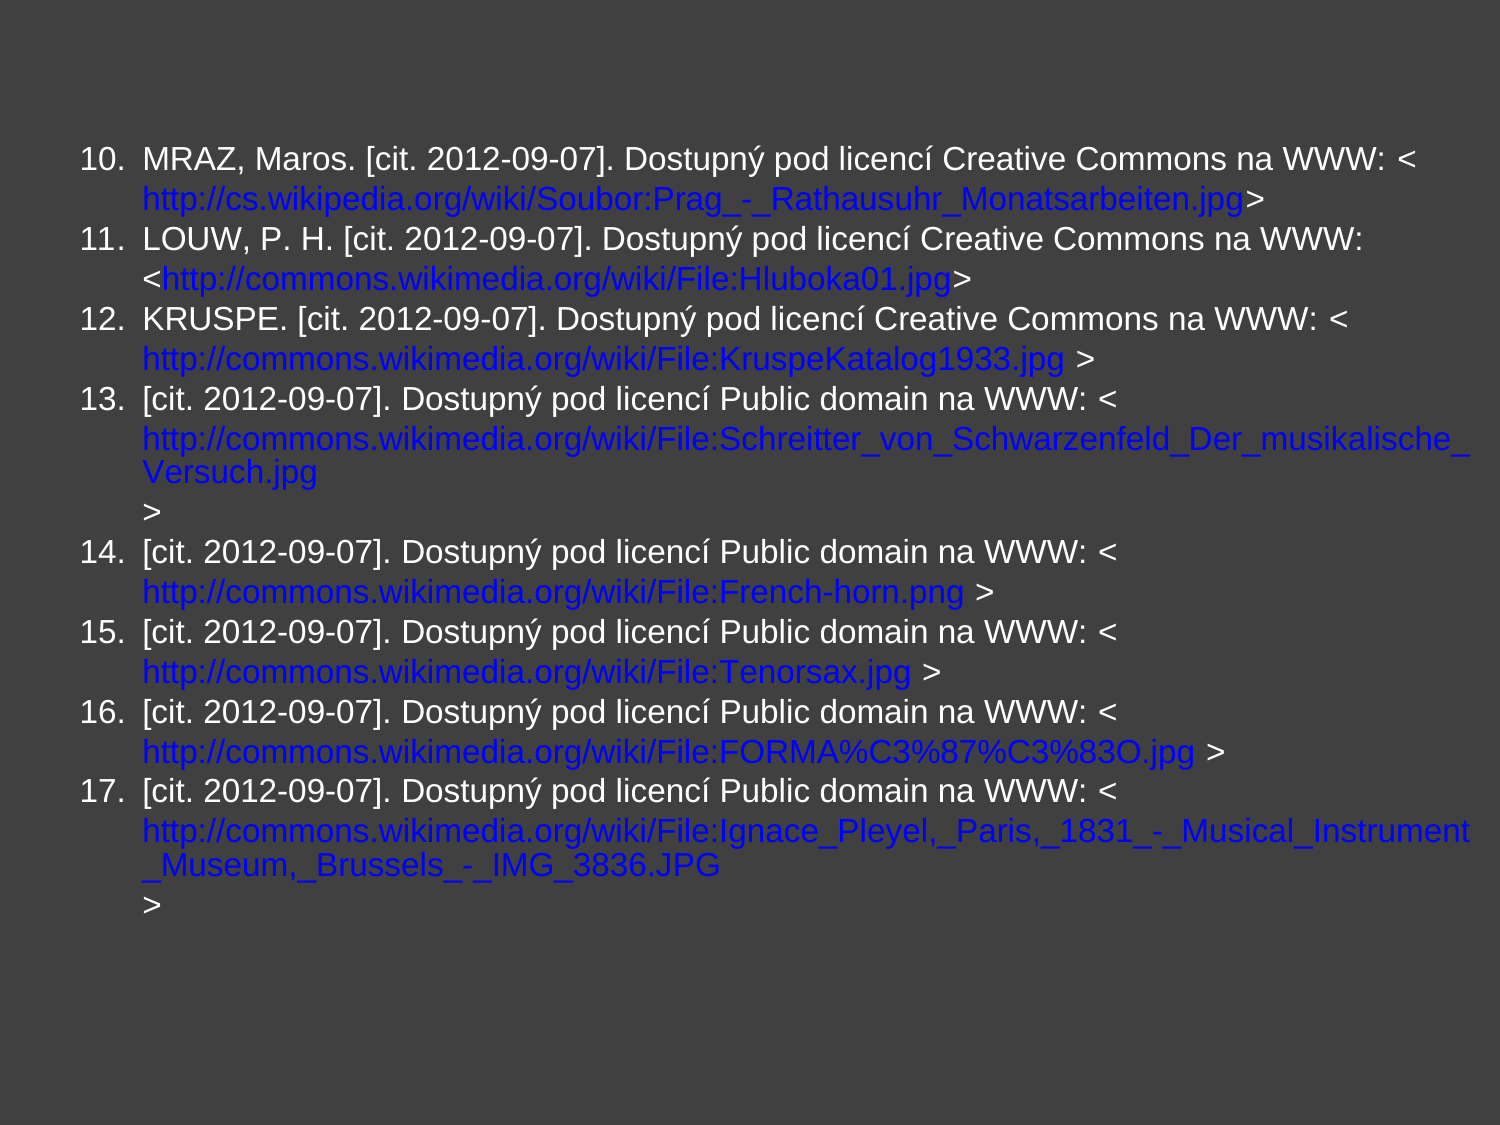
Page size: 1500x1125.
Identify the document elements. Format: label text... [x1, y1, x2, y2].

list MRAZ, Maros. [cit. 2012-09-07]. Dostupný pod licencí Creative Commons na WWW: <http://cs.wikipedia.org/wiki/Soubor:Prag_-_Rathausuhr_Monatsarbeiten.jpg> LOUW, P. H. [cit. 2012-09-07]. Dostupný pod licencí Creative Commons na WWW: <http://commons.wikimedia.org/wiki/File:Hluboka01.jpg> KRUSPE. [cit. 2012-09-07]. Dostupný pod licencí Creative Commons na WWW: <http://commons.wikimedia.org/wiki/File:KruspeKatalog1933.jpg > [cit. 2012-09-07]. Dostupný pod licencí Public domain na WWW: <http://commons.wikimedia.org/wiki/File:Schreitter_von_Schwarzenfeld_Der_musikalische_Versuch.jpg > [cit. 2012-09-07]. Dostupný pod licencí Public domain na WWW: <http://commons.wikimedia.org/wiki/File:French-horn.png > [cit. 2012-09-07]. Dostupný pod licencí Public domain na WWW: <http://commons.wikimedia.org/wiki/File:Tenorsax.jpg > [cit. 2012-09-07]. Dostupný pod licencí Public domain na WWW: <http://commons.wikimedia.org/wiki/File:FORMA%C3%87%C3%83O.jpg > [cit. 2012-09-07]. Dostupný pod licencí Public domain na WWW: <http://commons.wikimedia.org/wiki/File:Ignace_Pleyel,_Paris,_1831_-_Musical_Instrument_Museum,_Brussels_-_IMG_3836.JPG> [58, 90, 1500, 1125]
